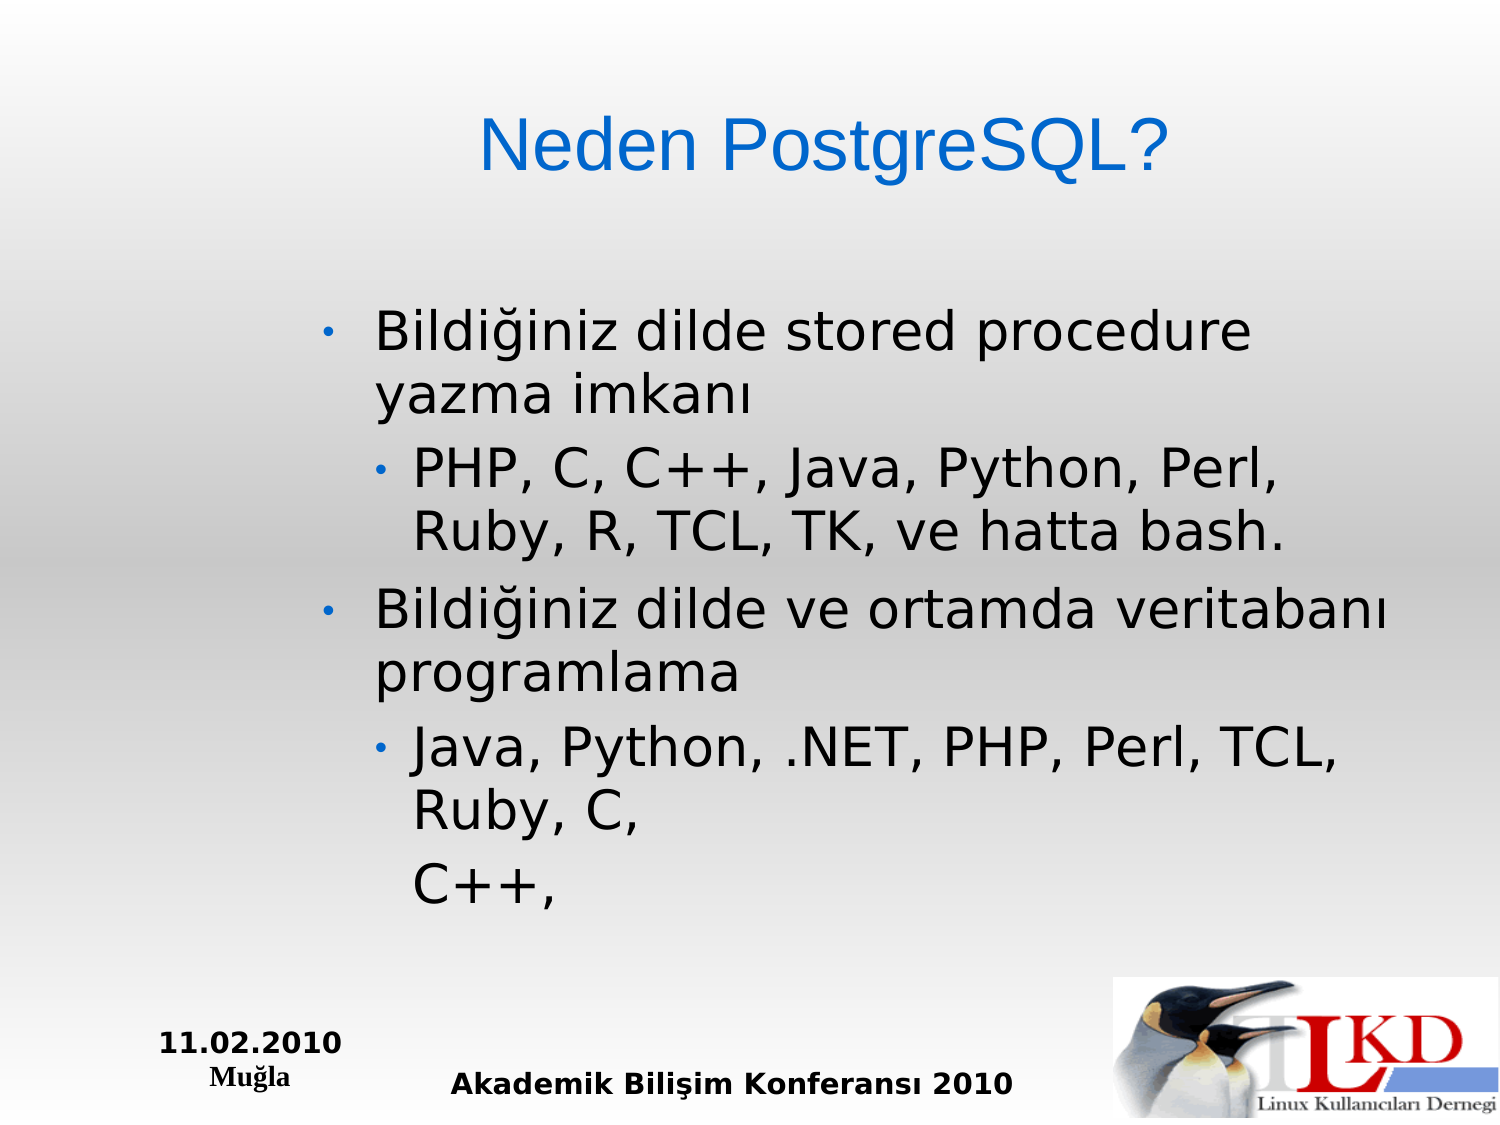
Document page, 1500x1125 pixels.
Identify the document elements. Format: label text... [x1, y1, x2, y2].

title Neden PostgreSQL? [224, 49, 1425, 238]
list Bildiğiniz dilde stored procedure yazma imkanı PHP, C, C++, Java, Python, Perl, Ruby, R, TCL, TK, ve hatta bash. Bildiğiniz dilde ve ortamda veritabanı programlama Java, Python, .NET, PHP, Perl, TCL, Ruby, C, C++, [224, 299, 1425, 995]
picture [1113, 977, 1499, 1118]
